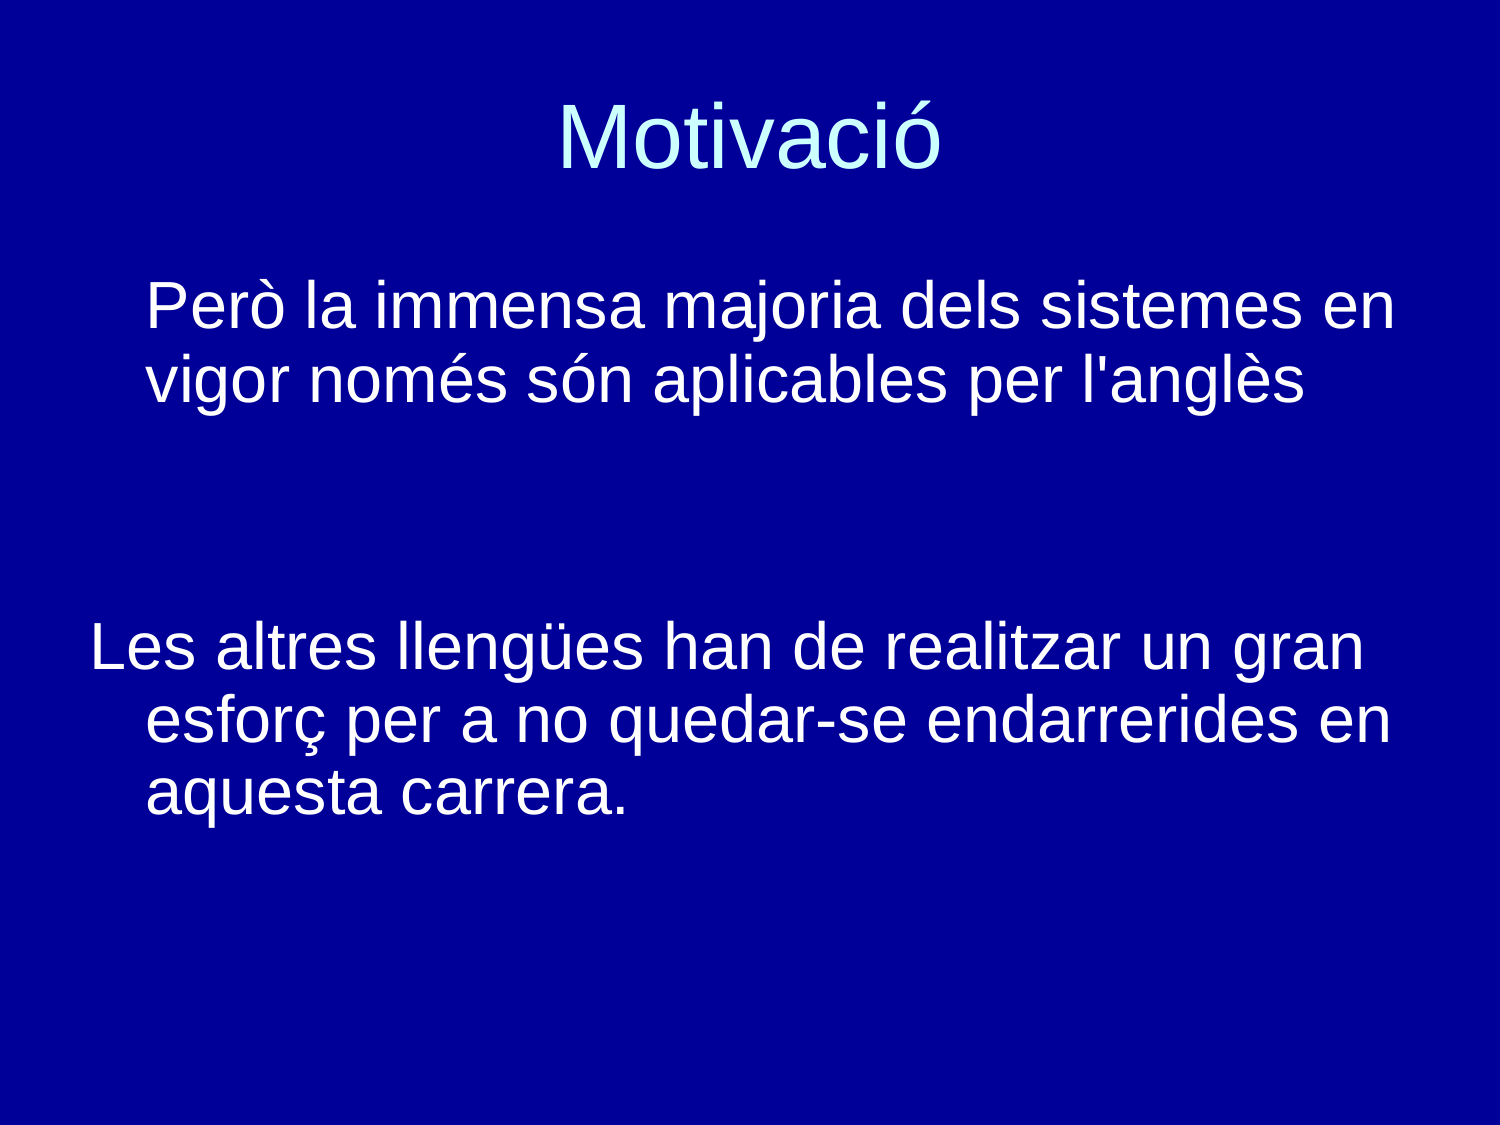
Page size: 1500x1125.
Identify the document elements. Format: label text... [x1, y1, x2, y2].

list Però la immensa majoria dels sistemes en vigor només són aplicables per l'anglès Les altres llengües han de realitzar un gran esforç per a no quedar-se endarrerides en aquesta carrera. [75, 262, 1426, 1006]
title Motivació [75, 45, 1426, 233]
